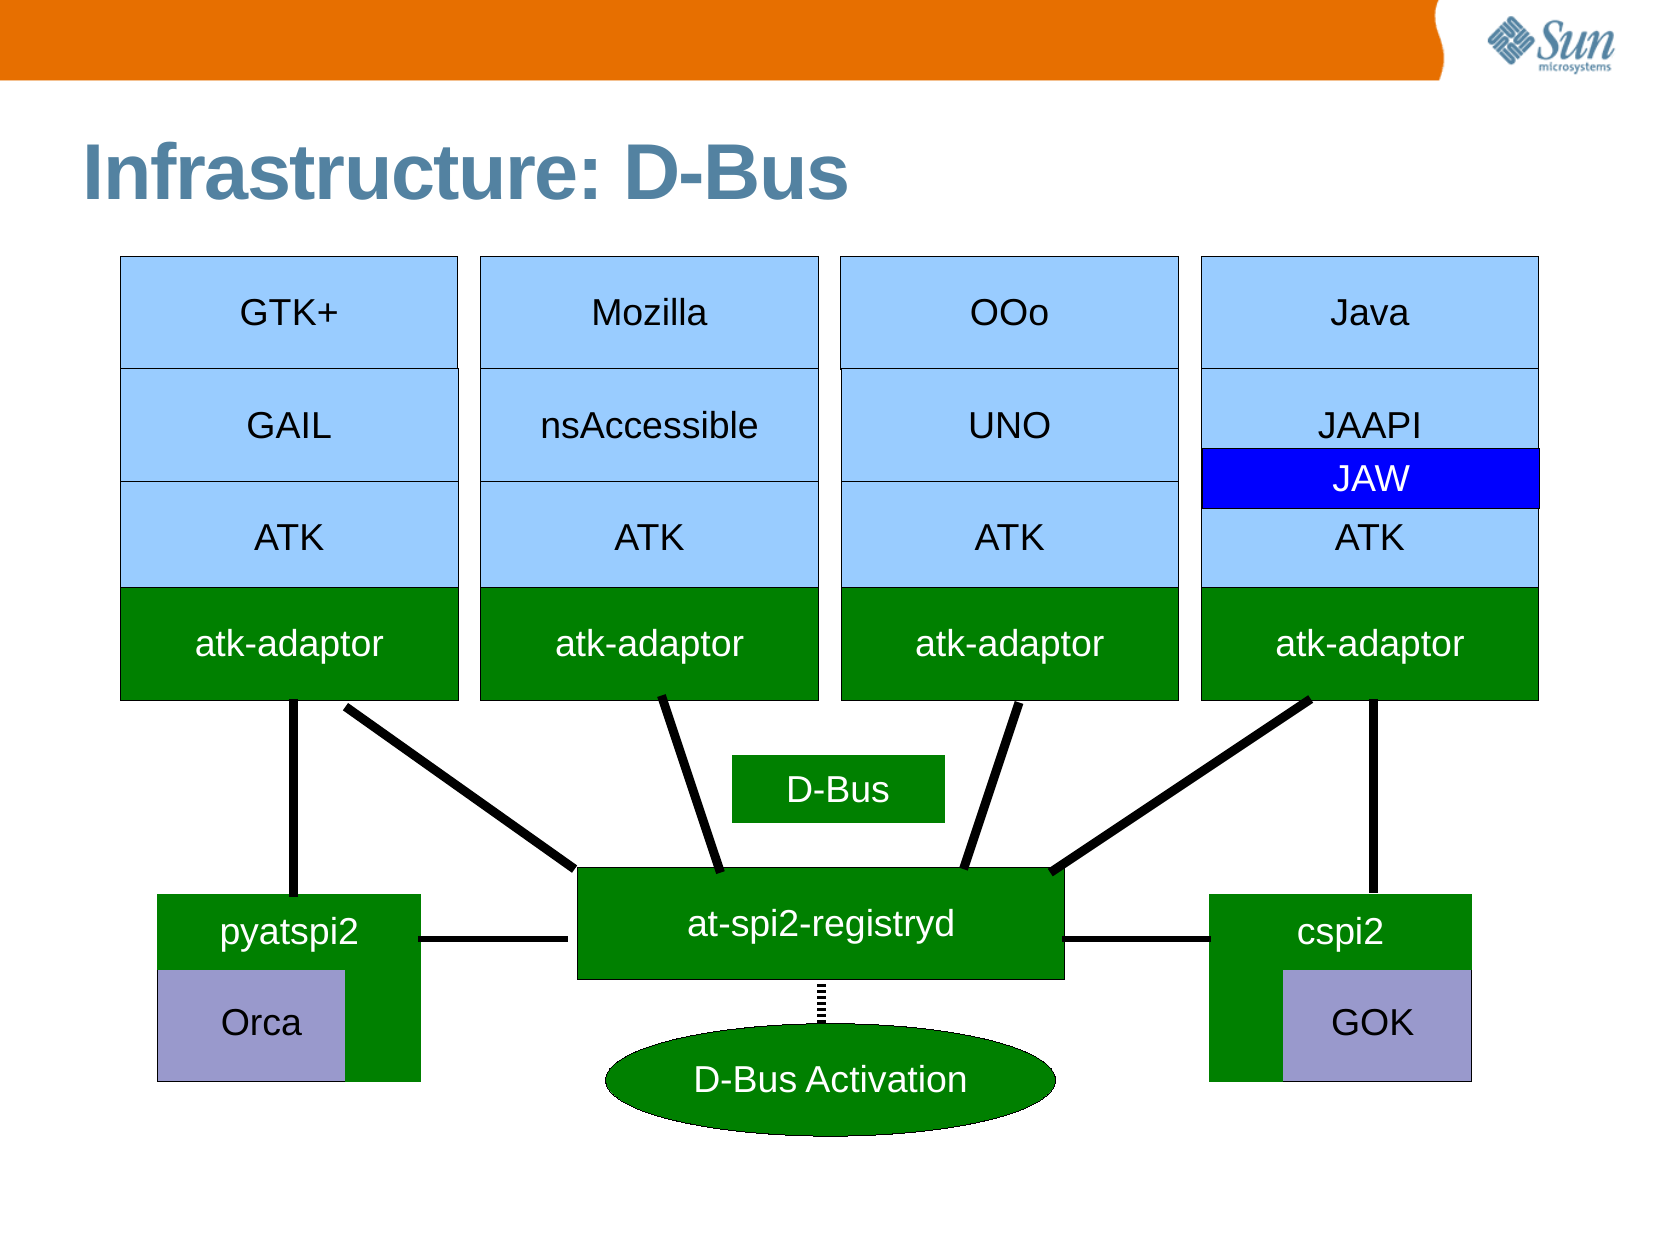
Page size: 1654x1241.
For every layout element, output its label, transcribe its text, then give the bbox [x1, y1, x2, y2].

text_box D-Bus [732, 755, 945, 823]
picture [0, 0, 1654, 83]
text_box OOo [840, 256, 1179, 370]
text_box ATK [1201, 481, 1539, 587]
text_box JAAPI [1201, 368, 1539, 481]
text_box cspi2 [1283, 894, 1472, 970]
text_box Mozilla [480, 256, 819, 368]
text_box D-Bus Activation [605, 1023, 1056, 1137]
text_box Orca [206, 994, 318, 1052]
title Infrastructure: D-Bus [82, 135, 1585, 236]
text_box ATK [480, 481, 819, 587]
text_box Java [1201, 256, 1539, 368]
text_box GTK+ [120, 256, 458, 368]
text_box ATK [120, 481, 459, 587]
text_box GAIL [120, 368, 459, 481]
text_box GOK [1316, 994, 1430, 1052]
text_box [1209, 894, 1472, 1082]
text_box atk-adaptor [841, 587, 1179, 701]
text_box JAW [1202, 448, 1540, 509]
text_box atk-adaptor [1201, 587, 1539, 701]
text_box atk-adaptor [120, 587, 459, 701]
text_box UNO [841, 368, 1179, 481]
text_box [157, 970, 421, 1082]
text_box ATK [841, 481, 1179, 587]
text_box nsAccessible [480, 368, 819, 481]
text_box atk-adaptor [480, 587, 819, 701]
text_box pyatspi2 [157, 894, 421, 970]
text_box at-spi2-registryd [577, 867, 1065, 980]
